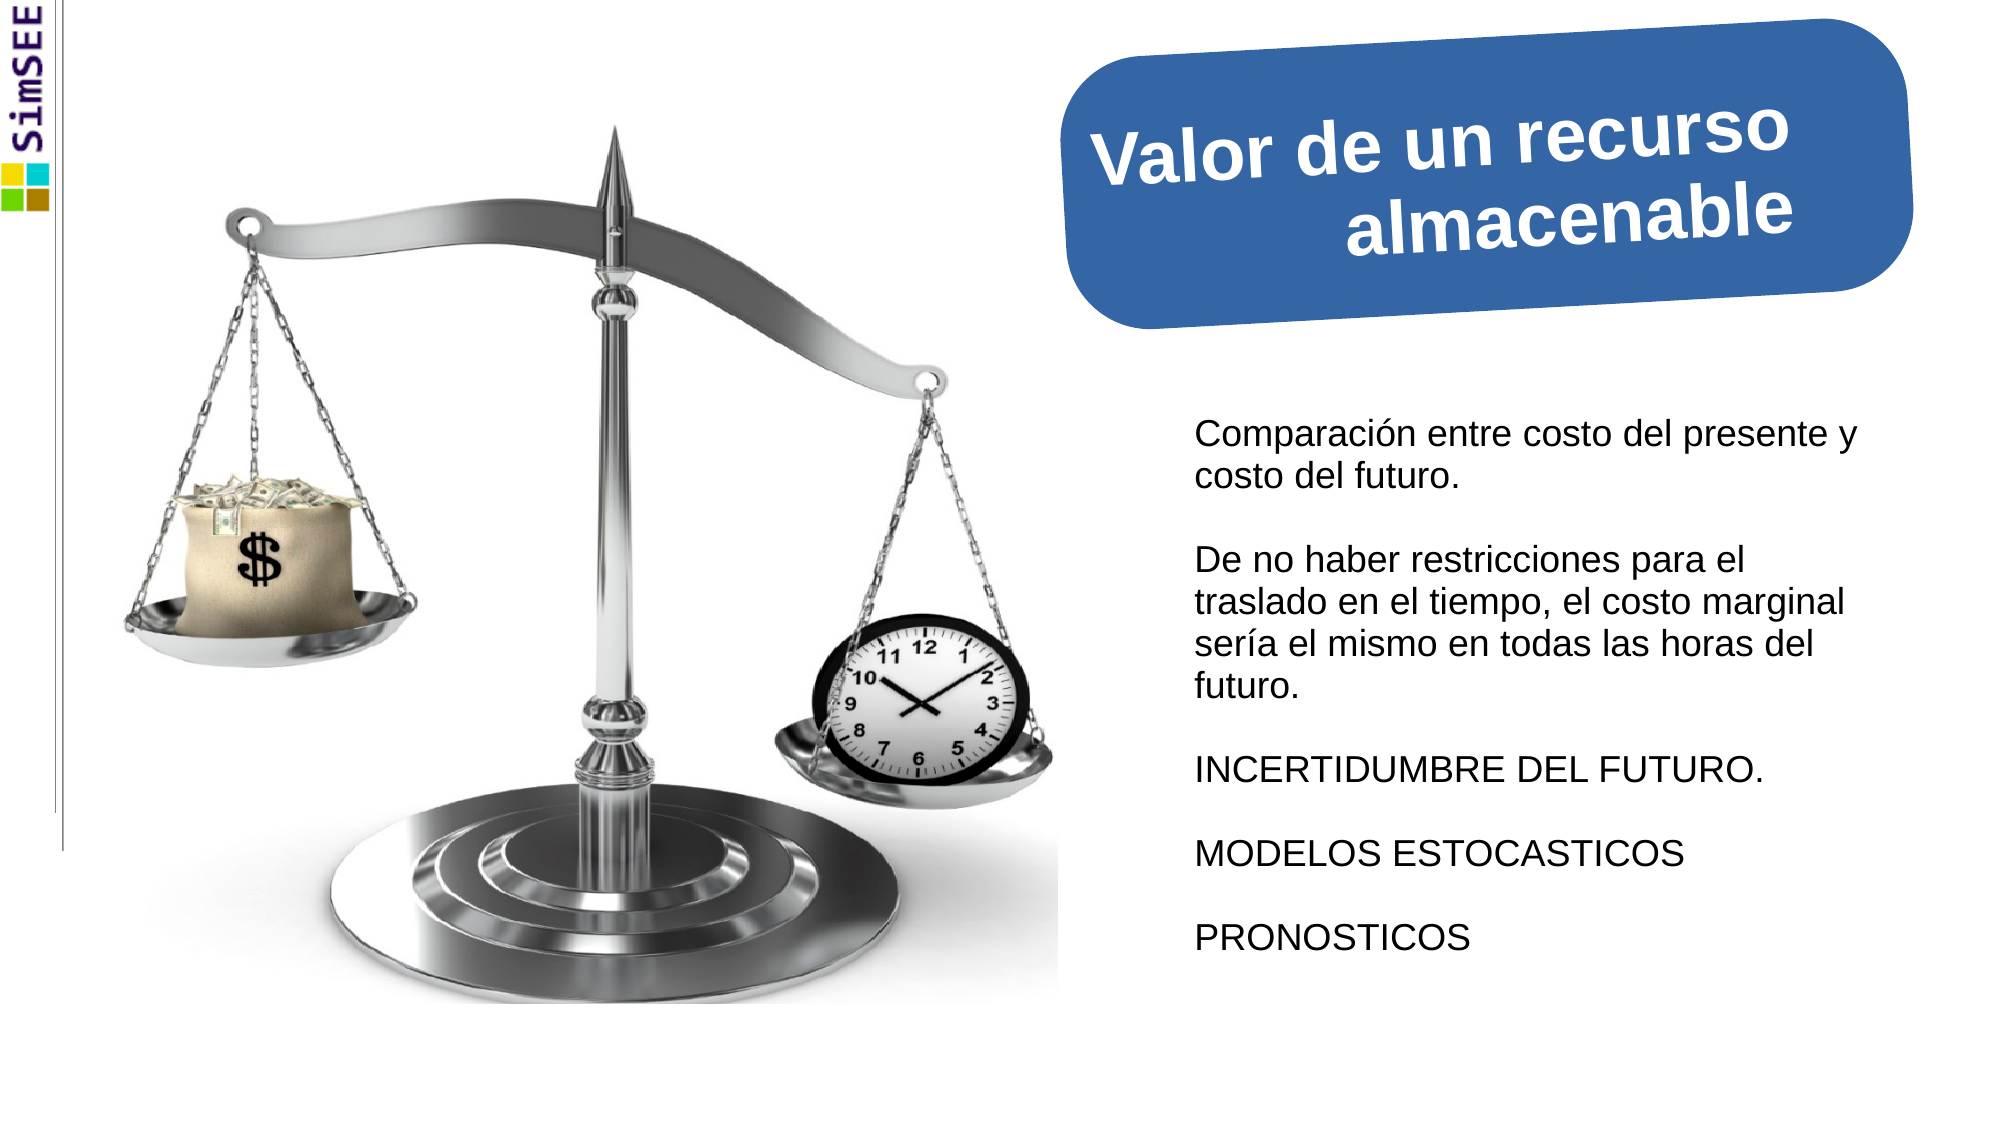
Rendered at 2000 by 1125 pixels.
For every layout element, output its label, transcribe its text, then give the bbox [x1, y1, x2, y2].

text_box Valor de un recurso almacenable [1055, 14, 1918, 334]
picture [0, 162, 51, 213]
picture [114, 123, 1058, 1004]
picture [0, 5, 52, 154]
text_box Comparación entre costo del presente y costo del futuro. De no haber restricciones para el traslado en el tiempo, el costo marginal sería el mismo en todas las horas del futuro. INCERTIDUMBRE DEL FUTURO. MODELOS ESTOCASTICOS PRONOSTICOS [1179, 404, 1880, 1063]
